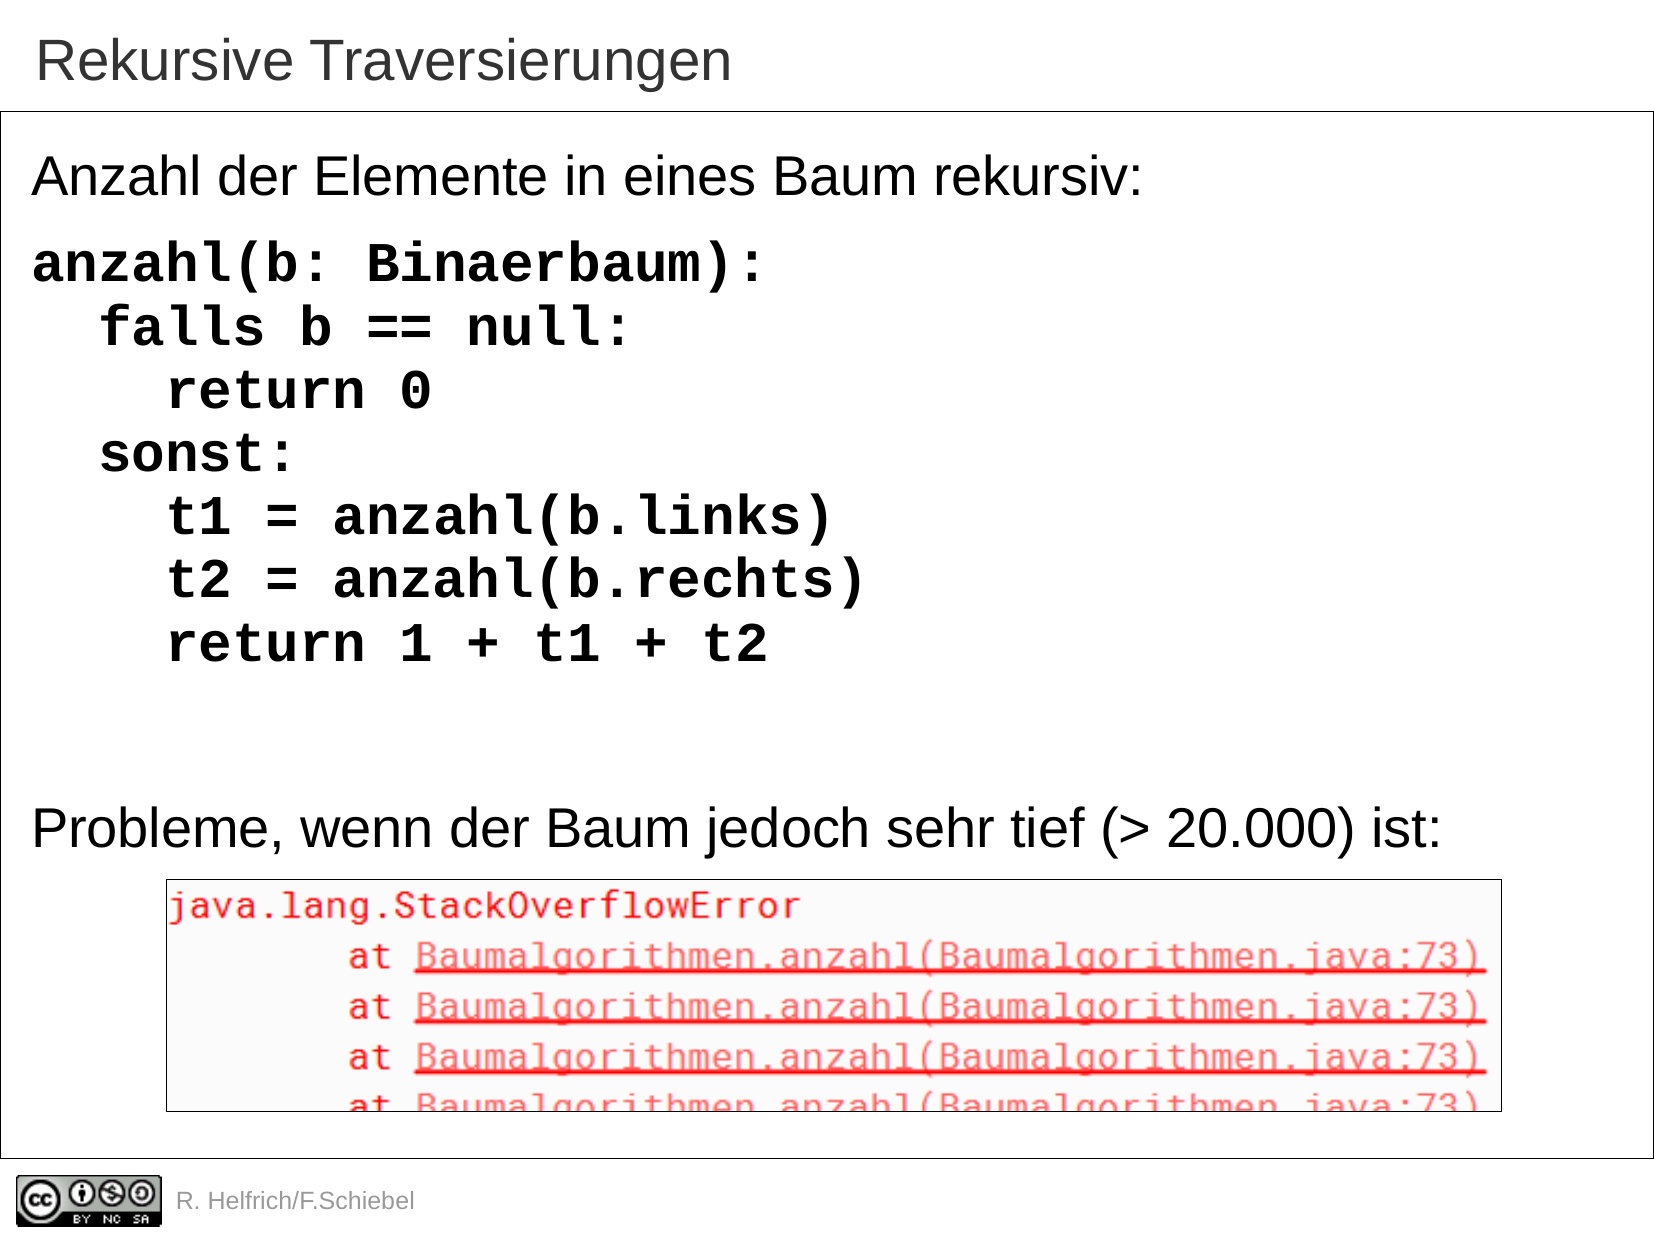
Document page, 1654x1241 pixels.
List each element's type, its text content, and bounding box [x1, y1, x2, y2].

picture [16, 1175, 162, 1227]
picture [166, 879, 1502, 1112]
title Rekursive Traversierungen [35, 22, 1636, 100]
list Anzahl der Elemente in eines Baum rekursiv: anzahl(b: Binaerbaum): falls b == null: return 0 sonst: t1 = anzahl(b.links) t2 = anzahl(b.rechts) return 1 + t1 + t2 Probleme, wenn der Baum jedoch sehr tief (> 20.000) ist: [31, 144, 1579, 863]
